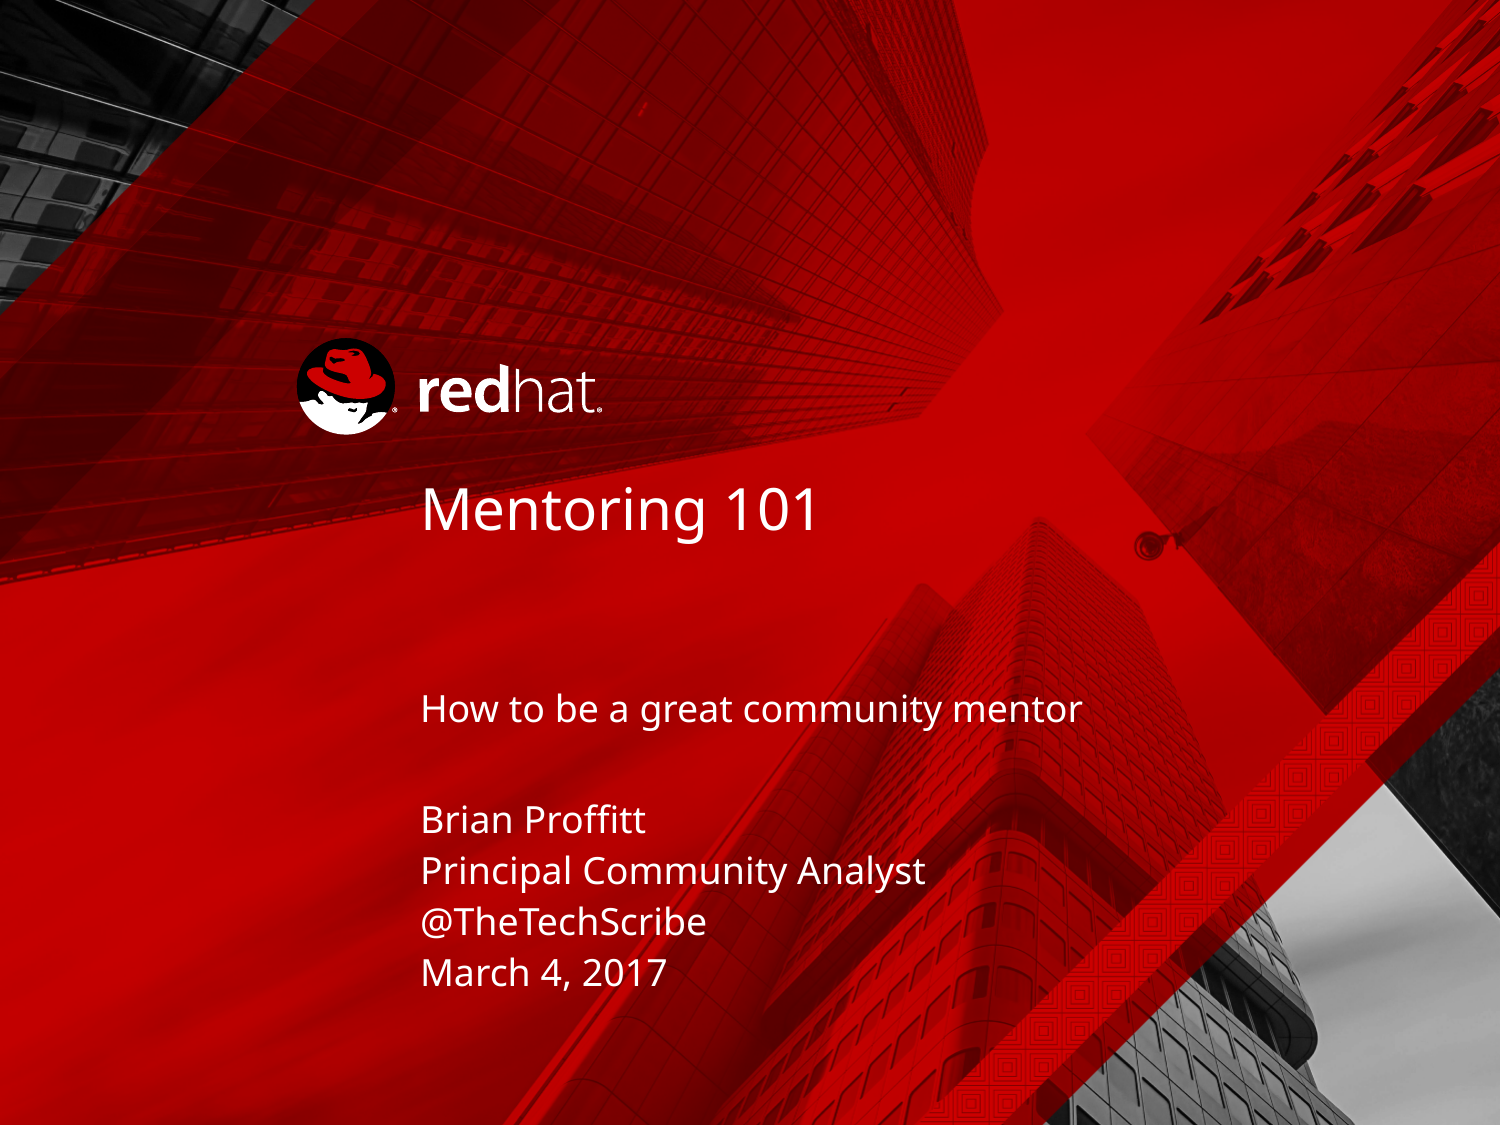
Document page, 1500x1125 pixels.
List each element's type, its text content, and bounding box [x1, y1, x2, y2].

picture [0, 0, 1500, 1125]
subtitle How to be a great community mentor Brian Proffitt Principal Community Analyst @TheTechScribe March 4, 2017 [420, 682, 1411, 982]
title Mentoring 101 [420, 467, 1381, 616]
